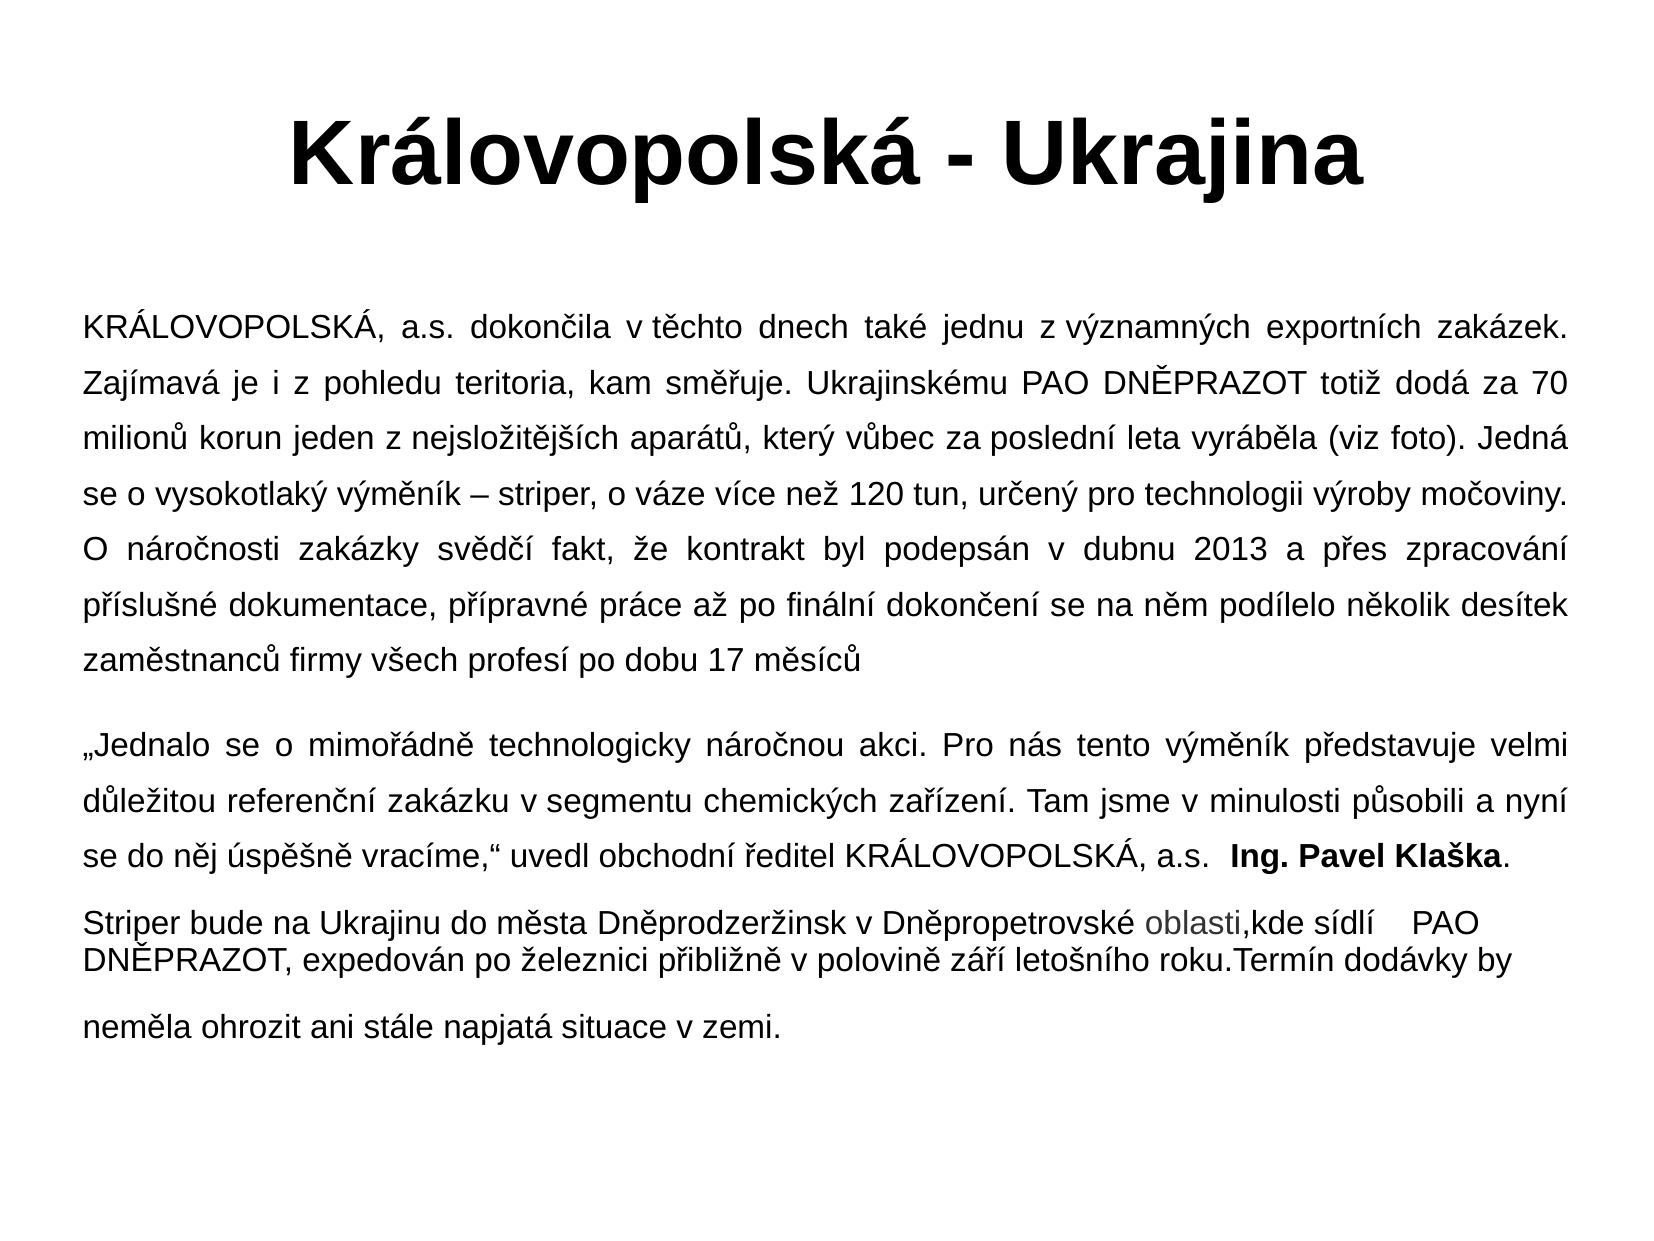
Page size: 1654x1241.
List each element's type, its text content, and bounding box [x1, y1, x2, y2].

list KRÁLOVOPOLSKÁ, a.s. dokončila v těchto dnech také jednu z významných exportních zakázek. Zajímavá je i z pohledu teritoria, kam směřuje. Ukrajinskému PAO DNĚPRAZOT totiž dodá za 70 milionů korun jeden z nejsložitějších aparátů, který vůbec za poslední leta vyráběla (viz foto). Jedná se o vysokotlaký výměník – striper, o váze více než 120 tun, určený pro technologii výroby močoviny. O náročnosti zakázky svědčí fakt, že kontrakt byl podepsán v dubnu 2013 a přes zpracování příslušné dokumentace, přípravné práce až po finální dokončení se na něm podílelo několik desítek zaměstnanců firmy všech profesí po dobu 17 měsíců „Jednalo se o mimořádně technologicky náročnou akci. Pro nás tento výměník představuje velmi důležitou referenční zakázku v segmentu chemických zařízení. Tam jsme v minulosti působili a nyní se do něj úspěšně vracíme,“ uvedl obchodní ředitel KRÁLOVOPOLSKÁ, a.s. Ing. Pavel Klaška. Striper bude na Ukrajinu do města Dněprodzeržinsk v Dněpropetrovské oblasti,kde sídlí PAO DNĚPRAZOT, expedován po železnici přibližně v polovině září letošního roku.Termín dodávky by neměla ohrozit ani stále napjatá situace v zemi. [82, 290, 1571, 1109]
title Královopolská - Ukrajina [82, 49, 1571, 257]
